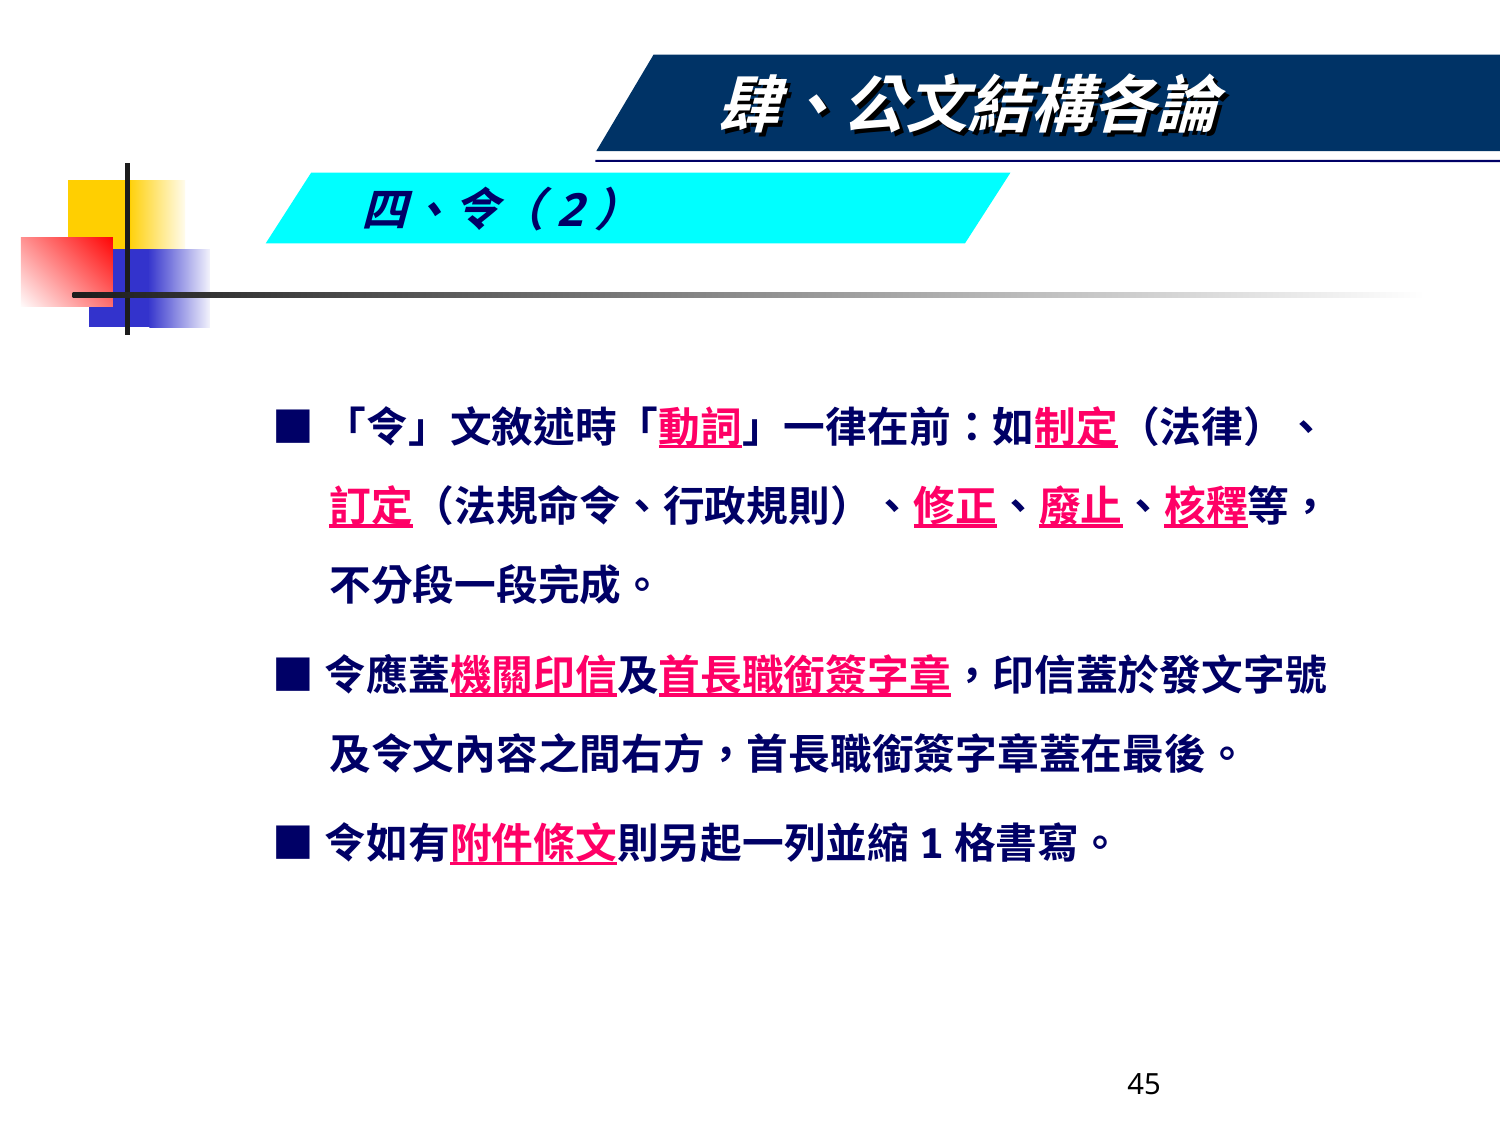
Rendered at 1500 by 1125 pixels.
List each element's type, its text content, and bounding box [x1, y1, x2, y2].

text_box 四、令（2） [265, 172, 1011, 244]
text_box ■「令」文敘述時「動詞」一律在前：如制定（法律）、訂定（法規命令、行政規則）、修正、廢止、核釋等，不分段一段完成。 ■令應蓋機關印信及首長職銜簽字章，印信蓋於發文字號及令文內容之間右方，首長職銜簽字章蓋在最後。 ■令如有附件條文則另起一列並縮1格書寫。 [258, 364, 1358, 950]
text_box 肆、公文結構各論 [596, 54, 1500, 152]
text_box [1112, 1037, 1426, 1113]
